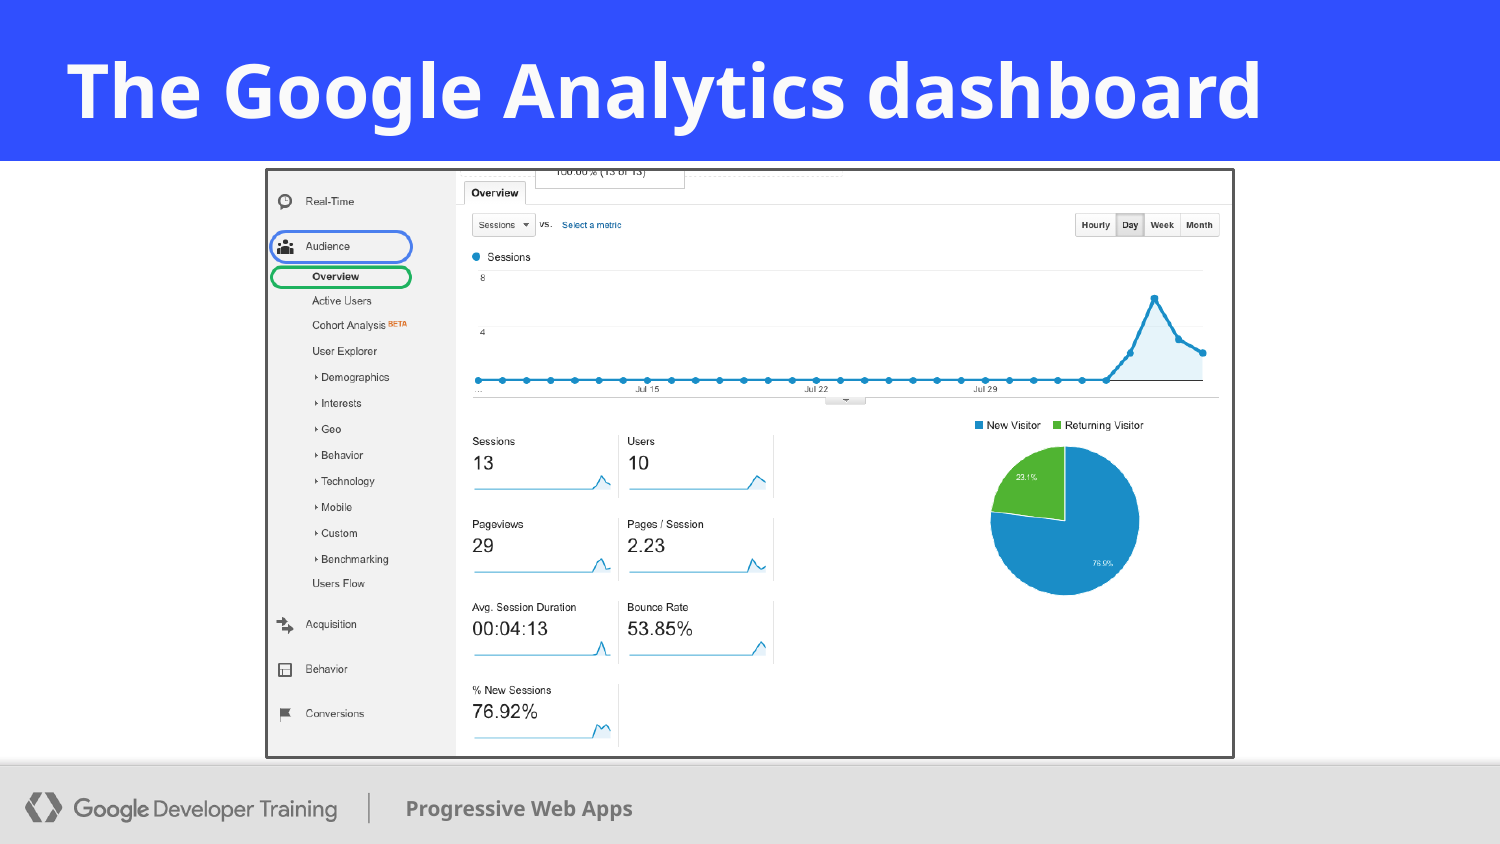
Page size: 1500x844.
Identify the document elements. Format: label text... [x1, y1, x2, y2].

title The Google Analytics dashboard [51, 28, 1449, 122]
picture [0, 161, 1500, 844]
